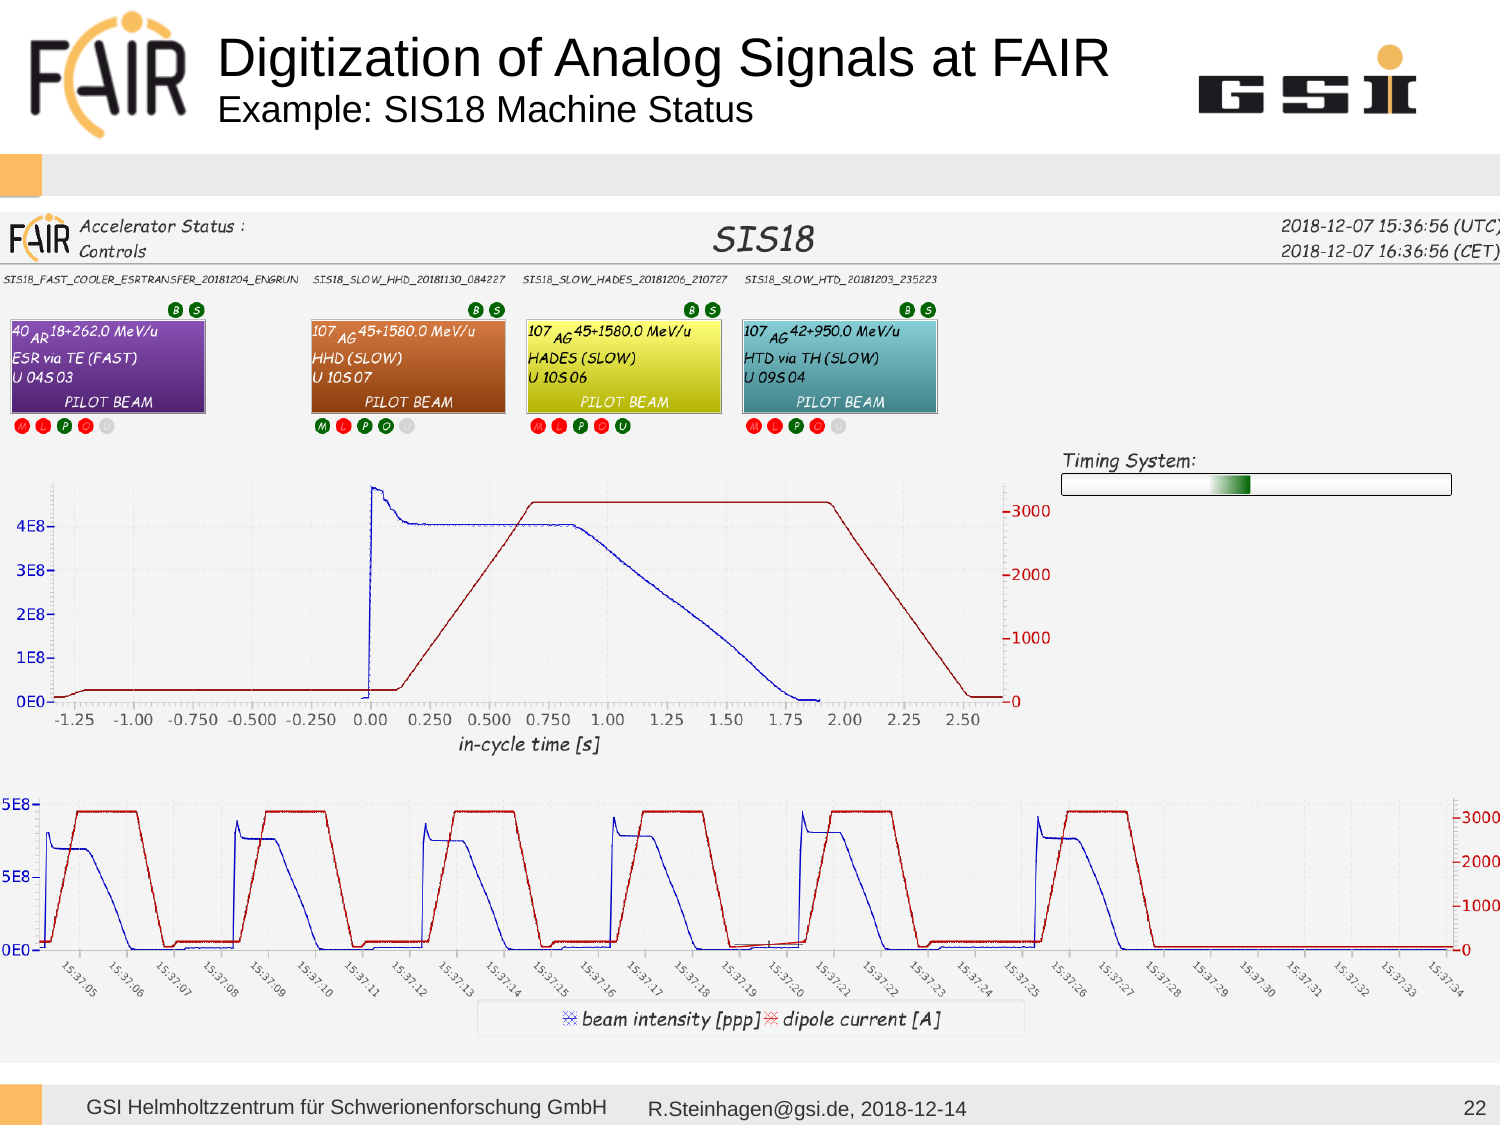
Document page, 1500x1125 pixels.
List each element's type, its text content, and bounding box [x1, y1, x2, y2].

title Digitization of Analog Signals at FAIR Example: SIS18 Machine Status [217, 23, 1182, 135]
picture [30, 9, 187, 141]
picture [0, 212, 1500, 1063]
picture [1197, 42, 1419, 117]
